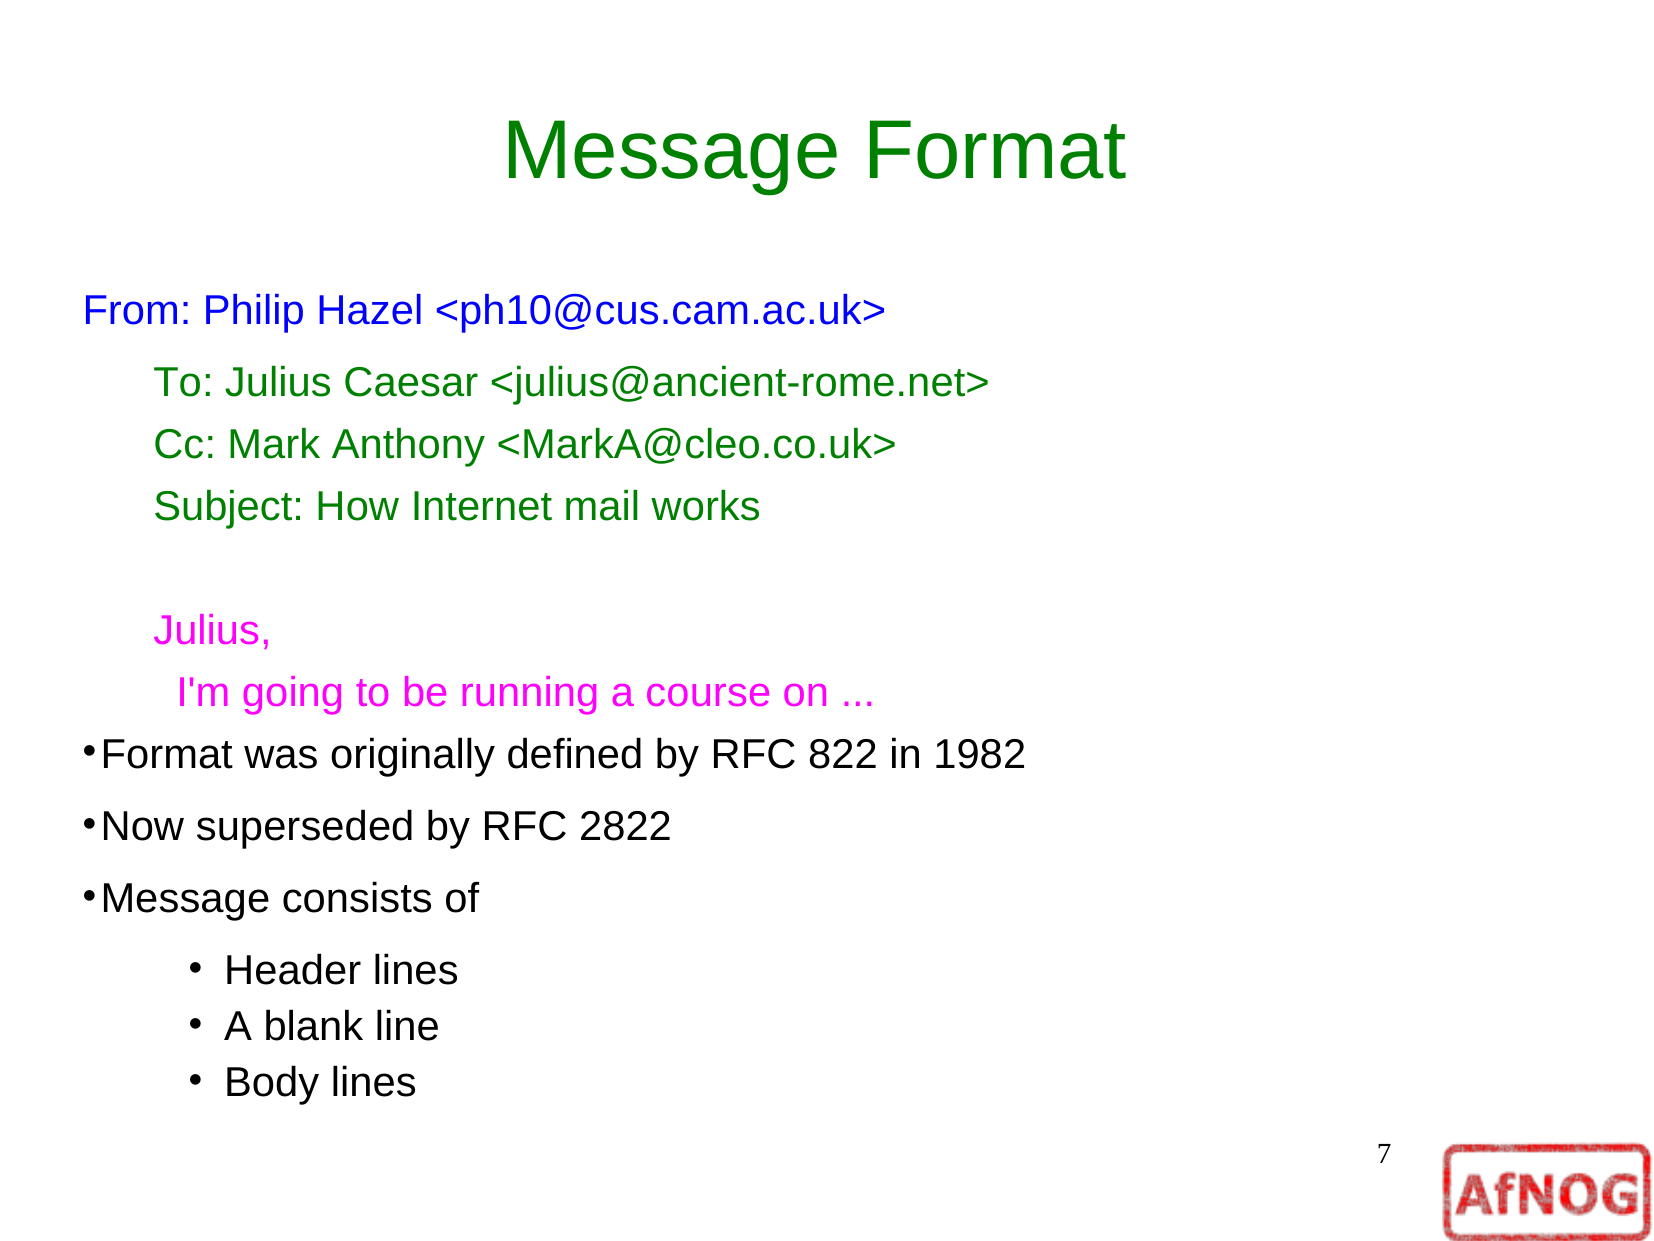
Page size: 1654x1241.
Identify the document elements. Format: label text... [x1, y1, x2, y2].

picture [1571, 1141, 1654, 1241]
title Message Format [82, 15, 1571, 290]
list From: Philip Hazel <ph10@cus.cam.ac.uk> To: Julius Caesar <julius@ancient-rome.net> Cc: Mark Anthony <MarkA@cleo.co.uk> Subject: How Internet mail works Julius, I'm going to be running a course on ... Format was originally defined by RFC 822 in 1982 Now superseded by RFC 2822 Message consists of Header lines A blank line Body lines [82, 290, 1571, 1241]
